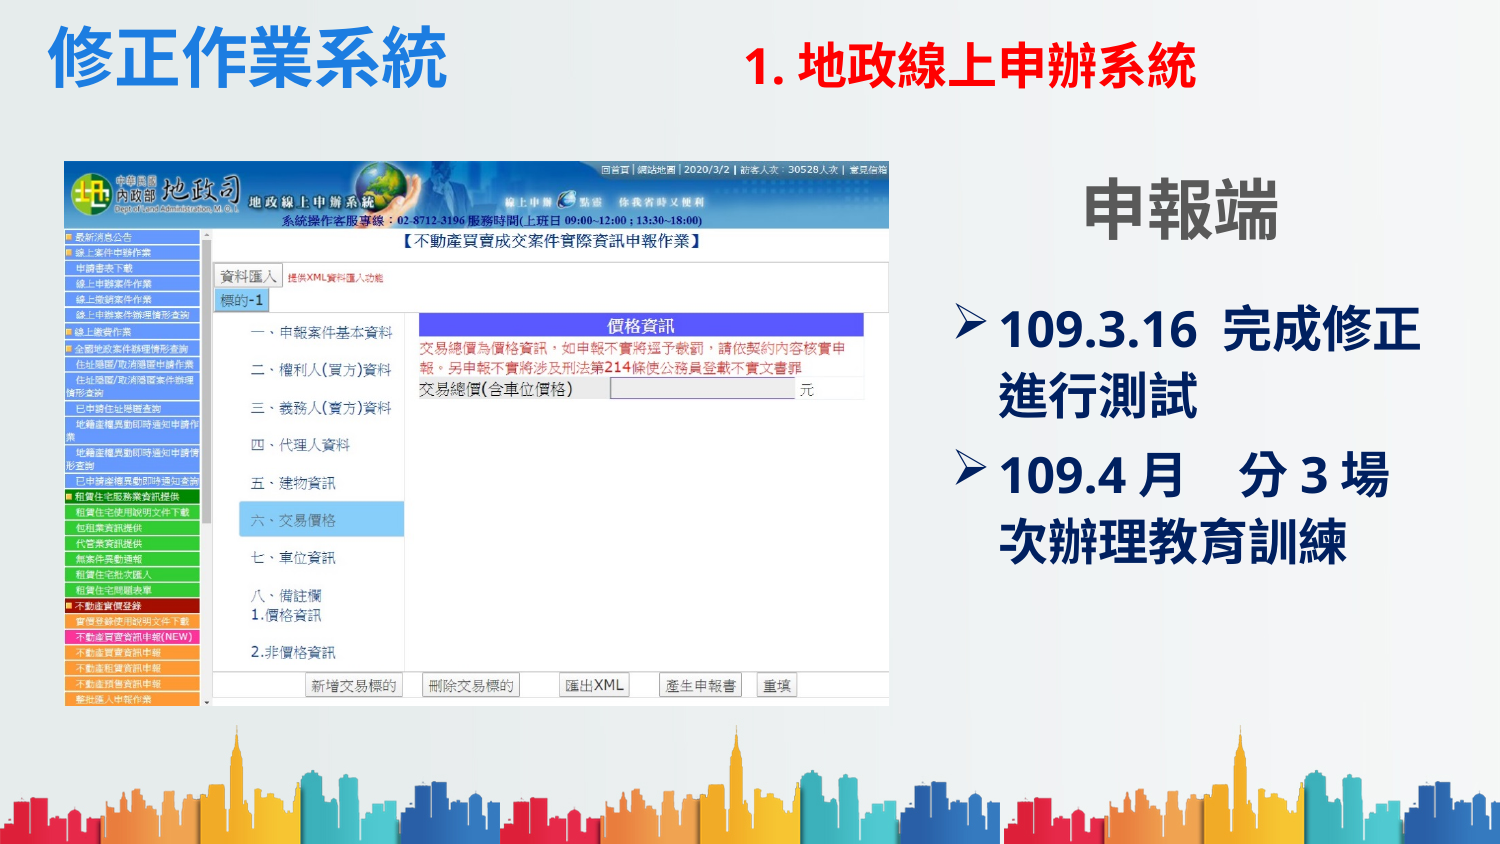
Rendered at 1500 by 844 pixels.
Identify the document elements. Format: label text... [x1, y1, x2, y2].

text_box 1.地政線上申辦系統 [537, 8, 1404, 121]
text_box 申報端 [1009, 160, 1353, 256]
text_box 109.3.16 完成修正進行測試 109.4月 分3場次辦理教育訓練 [936, 283, 1447, 578]
title 修正作業系統 [5, 8, 491, 103]
picture [0, 0, 1500, 844]
